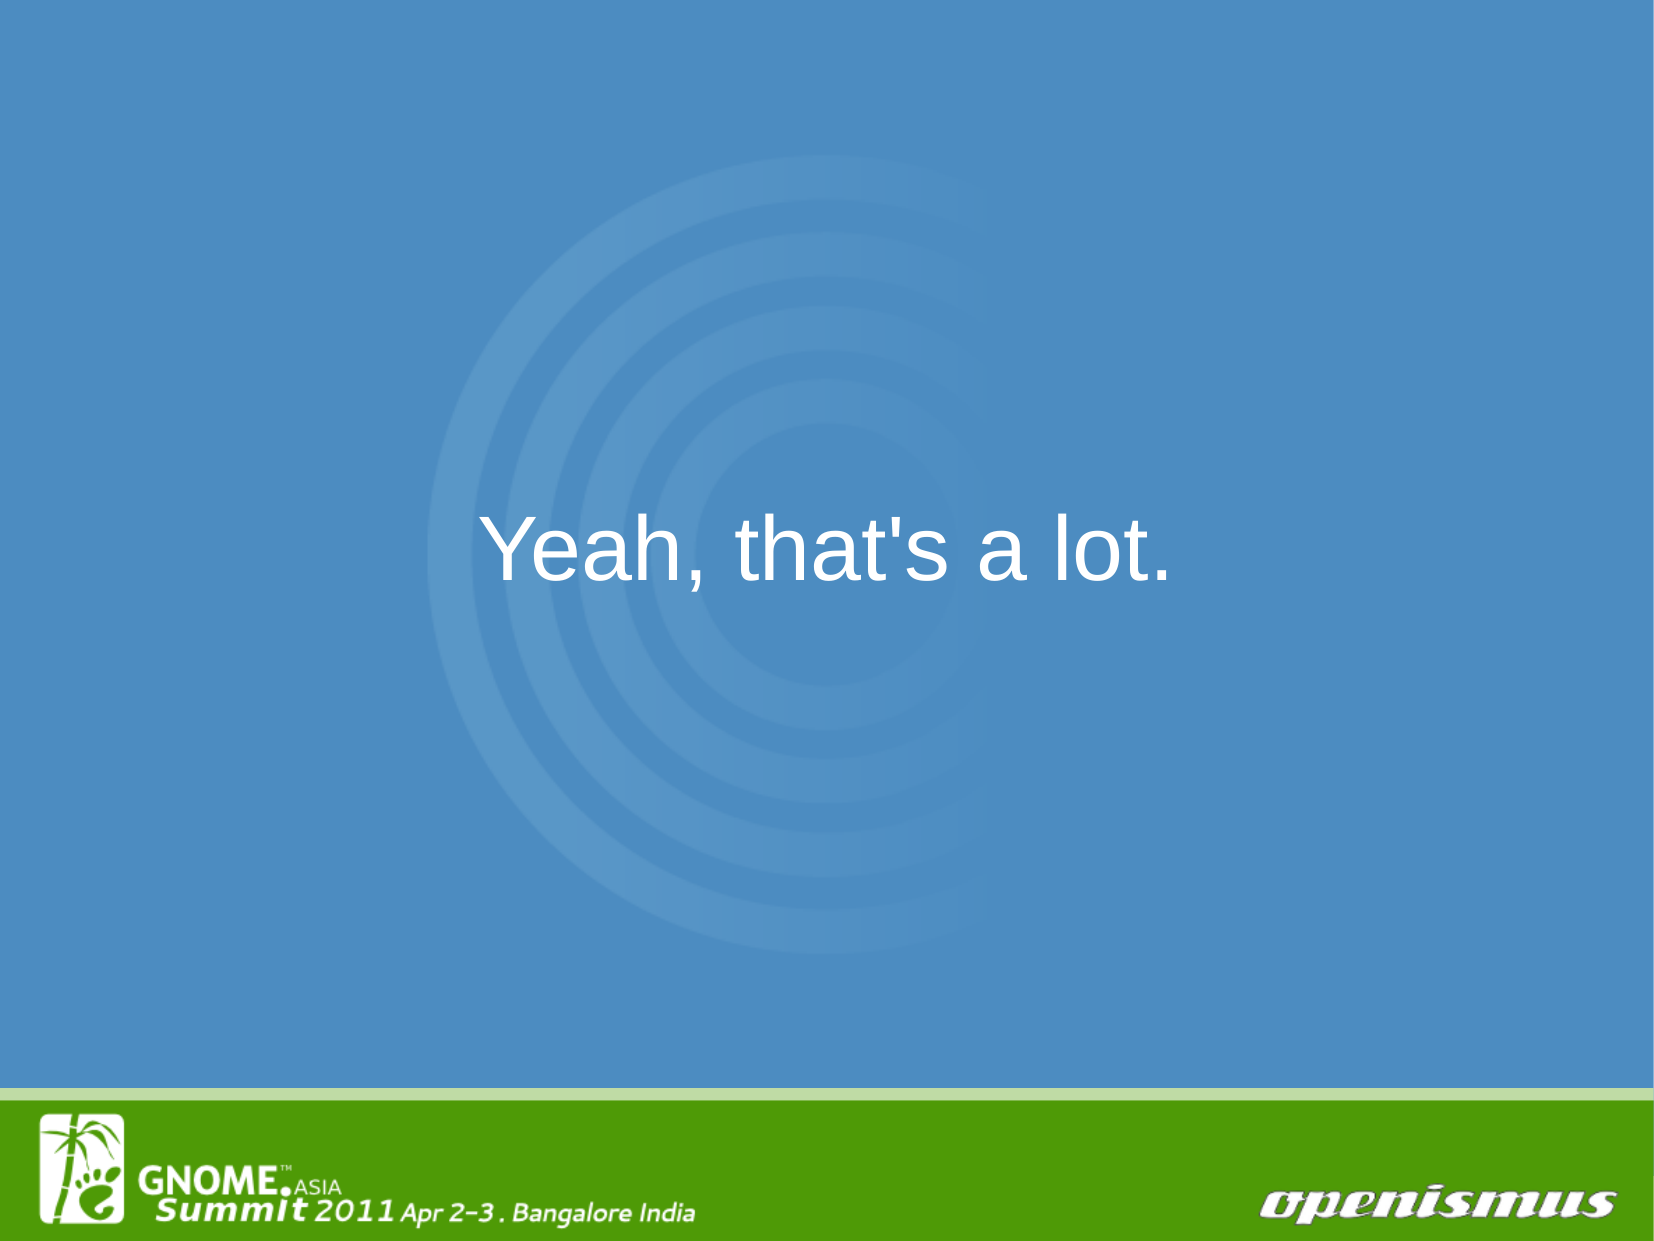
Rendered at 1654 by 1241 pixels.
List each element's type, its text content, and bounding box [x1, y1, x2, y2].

picture [0, 0, 1654, 1241]
title Yeah, that's a lot. [82, 445, 1571, 653]
